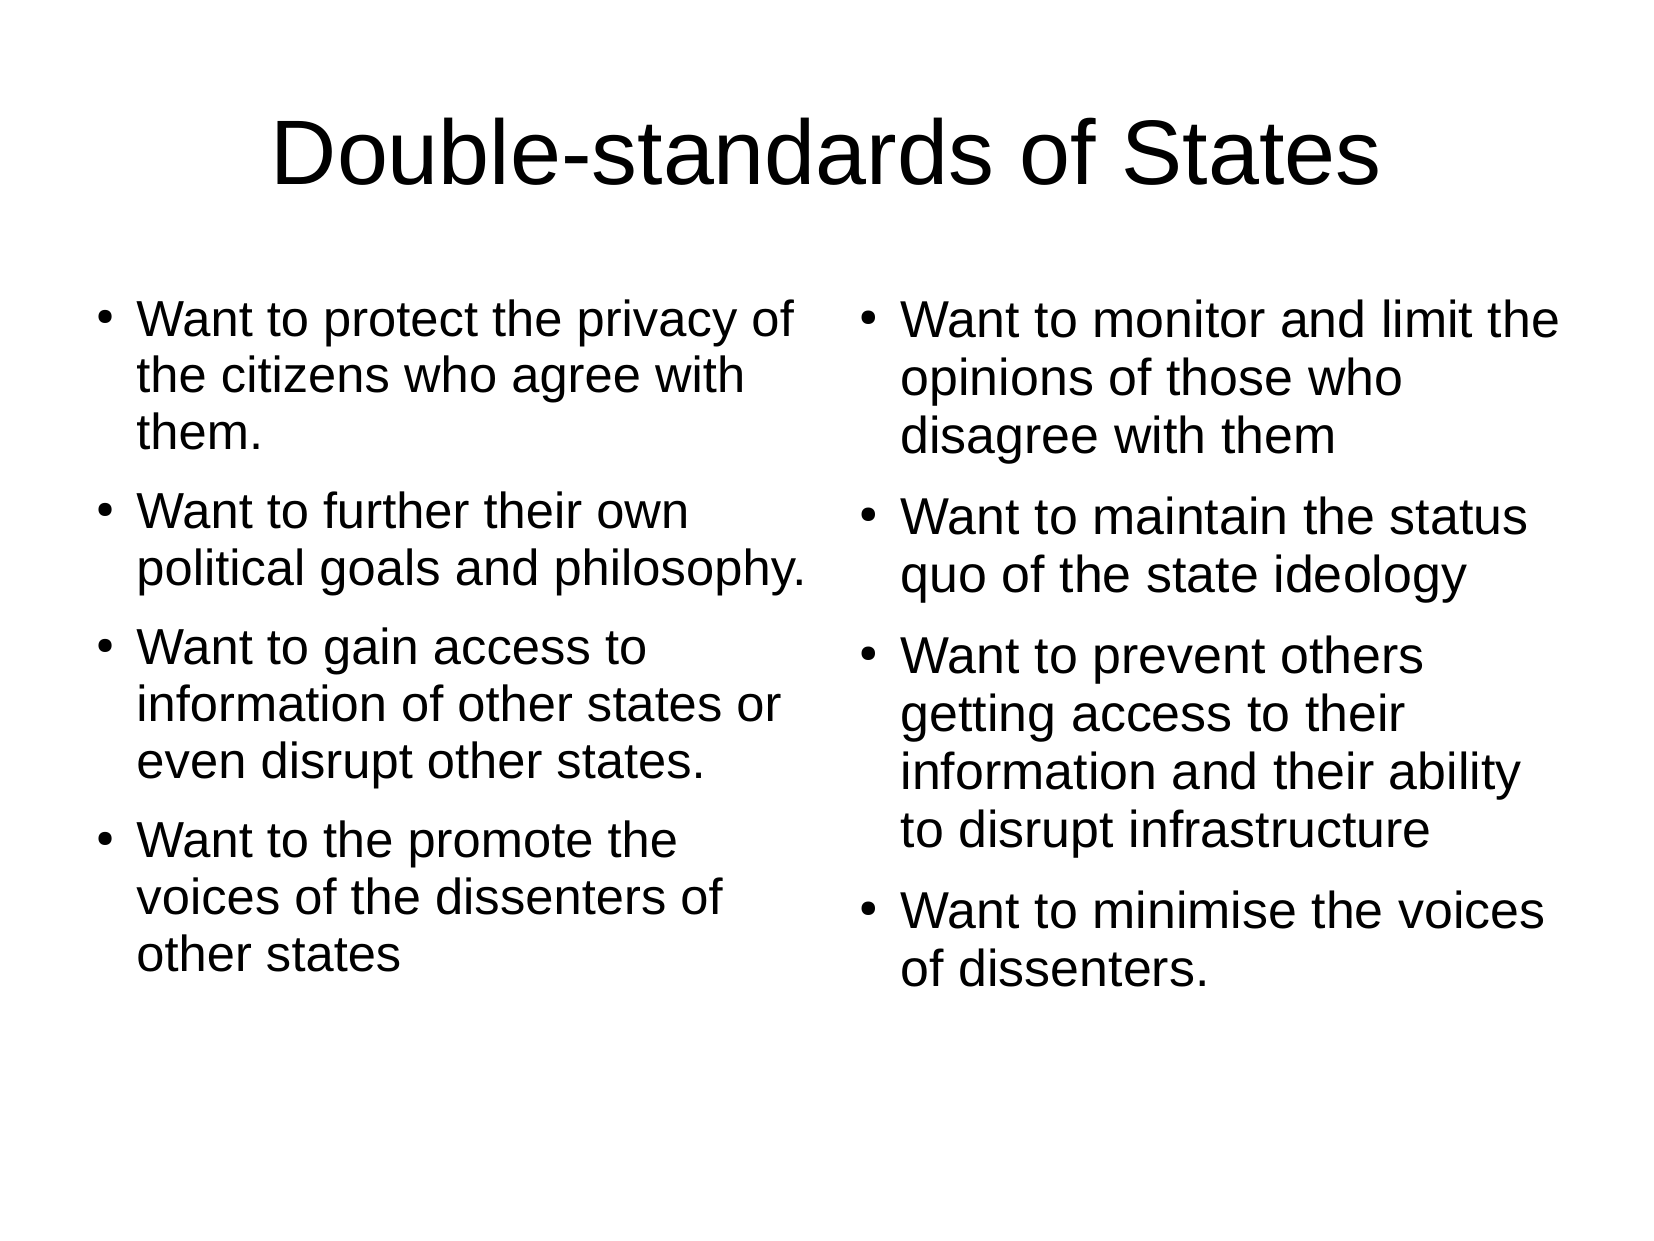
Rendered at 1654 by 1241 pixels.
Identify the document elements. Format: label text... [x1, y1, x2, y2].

list Want to monitor and limit the opinions of those who disagree with them Want to maintain the status quo of the state ideology Want to prevent others getting access to their information and their ability to disrupt infrastructure Want to minimise the voices of dissenters. [845, 290, 1572, 1010]
title Double-standards of States [82, 49, 1571, 257]
list Want to protect the privacy of the citizens who agree with them. Want to further their own political goals and philosophy. Want to gain access to information of other states or even disrupt other states. Want to the promote the voices of the dissenters of other states [82, 290, 809, 1010]
